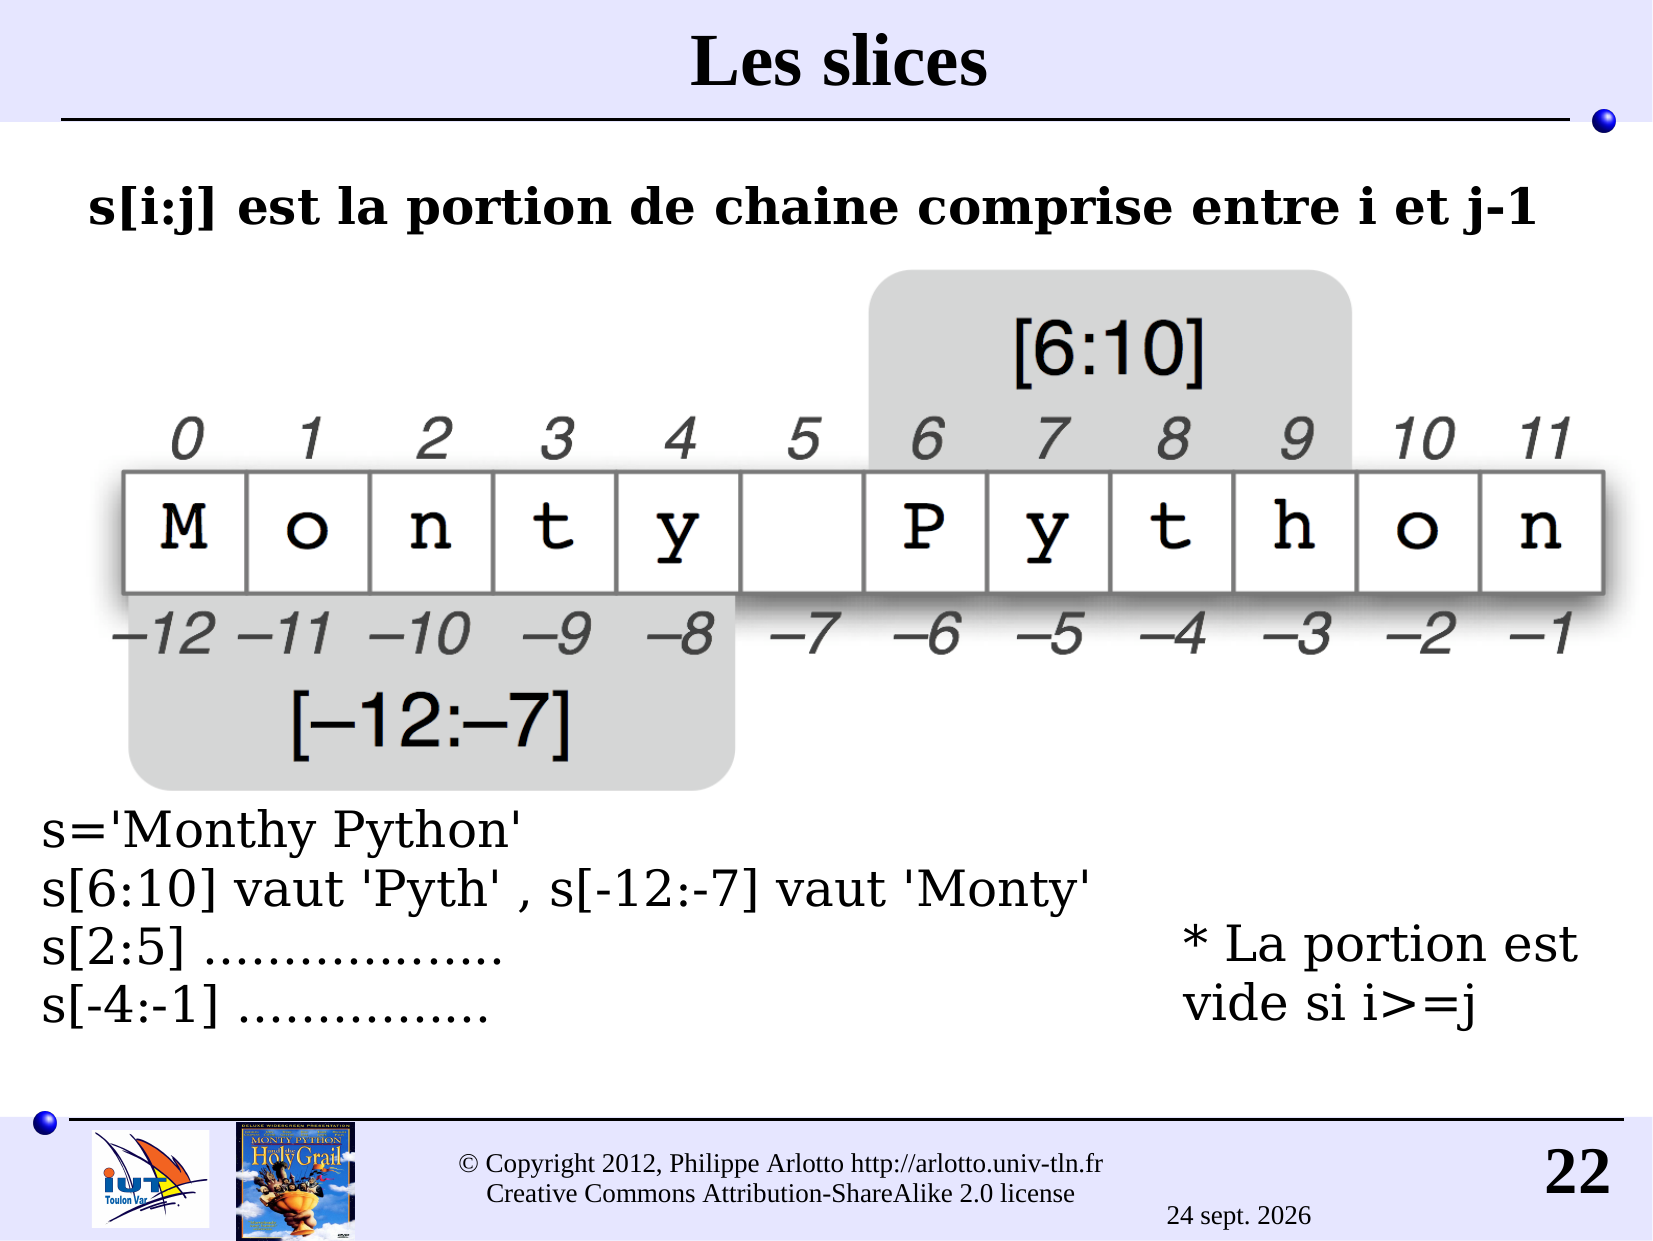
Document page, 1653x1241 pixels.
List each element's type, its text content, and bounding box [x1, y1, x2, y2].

picture [29, 265, 1653, 798]
picture [236, 1122, 355, 1241]
text_box s='Monthy Python' s[6:10] vaut 'Pyth' , s[-12:-7] vaut 'Monty' s[2:5] ................... s[-4:-1] ................ [41, 801, 1093, 1094]
title Les slices [95, 14, 1585, 107]
text_box * La portion est vide si i>=j [1183, 915, 1625, 1063]
text_box s[i:j] est la portion de chaine comprise entre i et j-1 [88, 177, 1595, 237]
